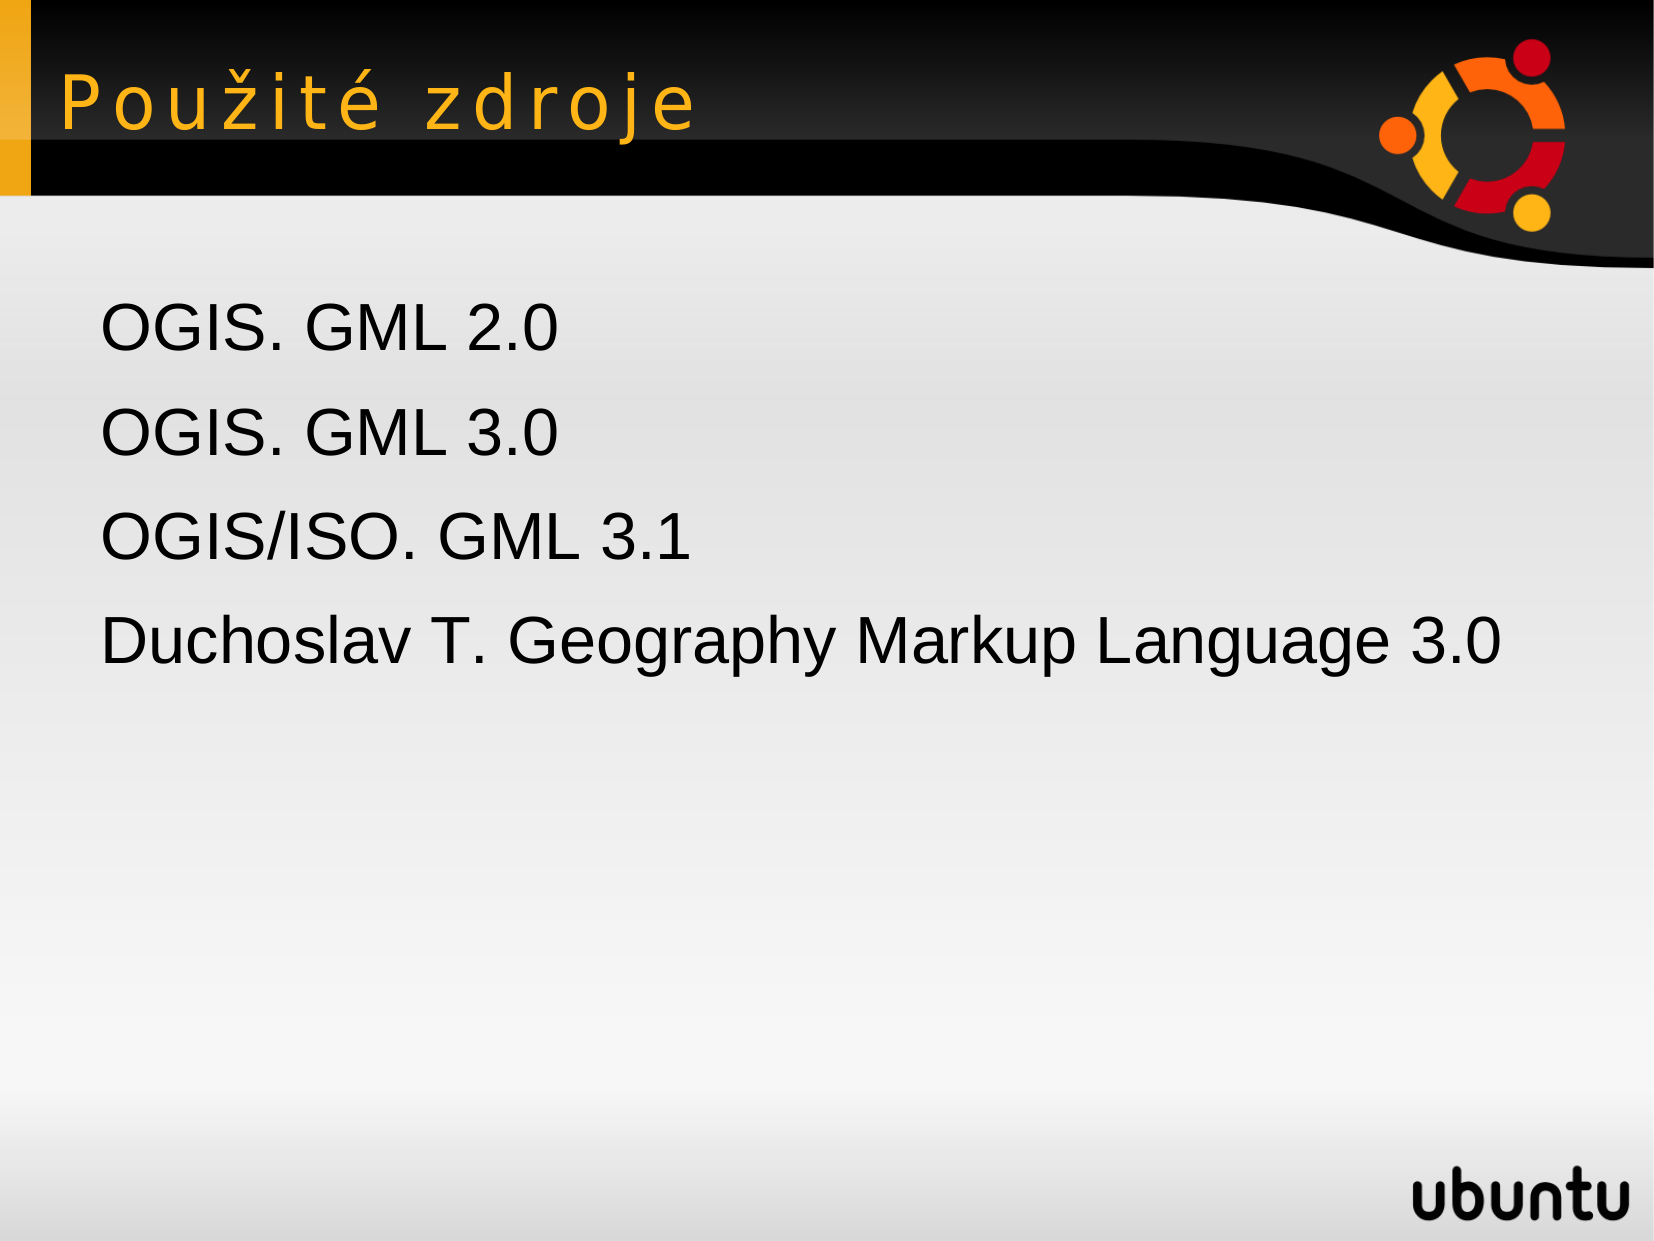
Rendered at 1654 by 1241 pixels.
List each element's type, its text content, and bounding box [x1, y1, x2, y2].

list OGIS. GML 2.0 OGIS. GML 3.0 OGIS/ISO. GML 3.1 Duchoslav T. Geography Markup Language 3.0 [82, 290, 1571, 1109]
title Použité zdroje [59, 29, 1270, 178]
picture [0, 0, 1654, 1241]
